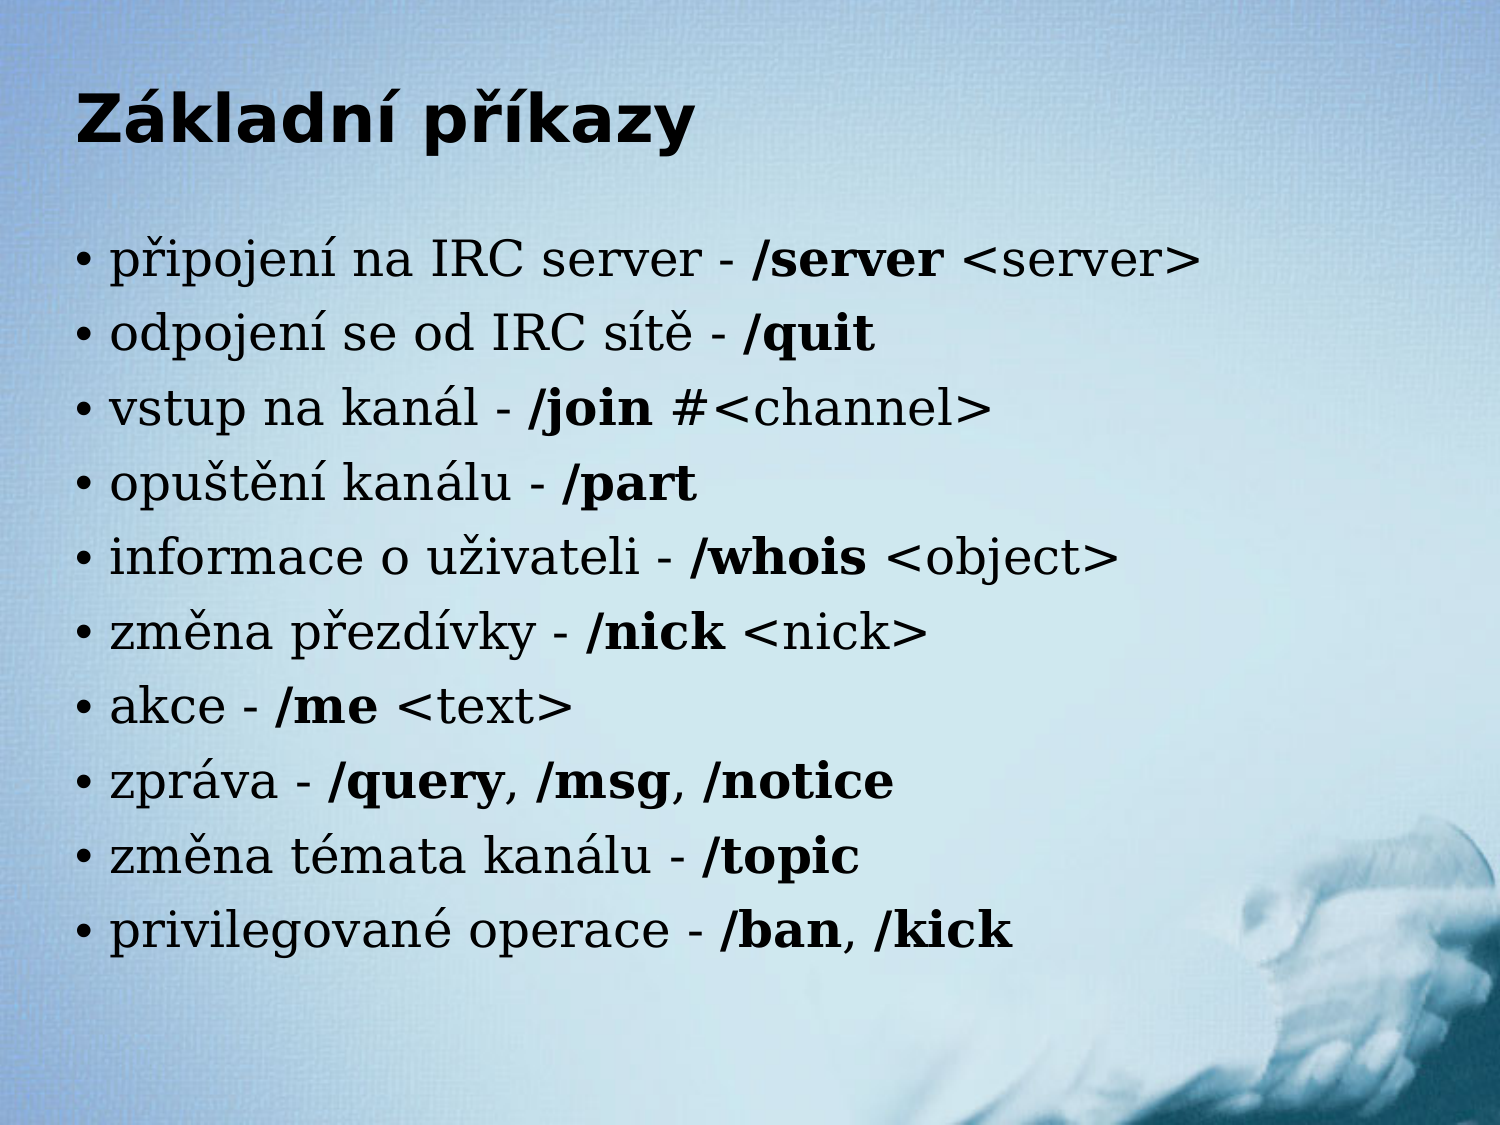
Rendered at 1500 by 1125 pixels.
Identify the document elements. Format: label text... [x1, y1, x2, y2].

text_box připojení na IRC server - /server <server> odpojení se od IRC sítě - /quit vstup na kanál - /join #<channel> opuštění kanálu - /part informace o uživateli - /whois <object> změna přezdívky - /nick <nick> akce - /me <text> zpráva - /query, /msg, /notice změna témata kanálu - /topic privilegované operace - /ban, /kick [75, 225, 1426, 956]
text_box Základní příkazy [75, 75, 1463, 153]
picture [0, 0, 1500, 1125]
